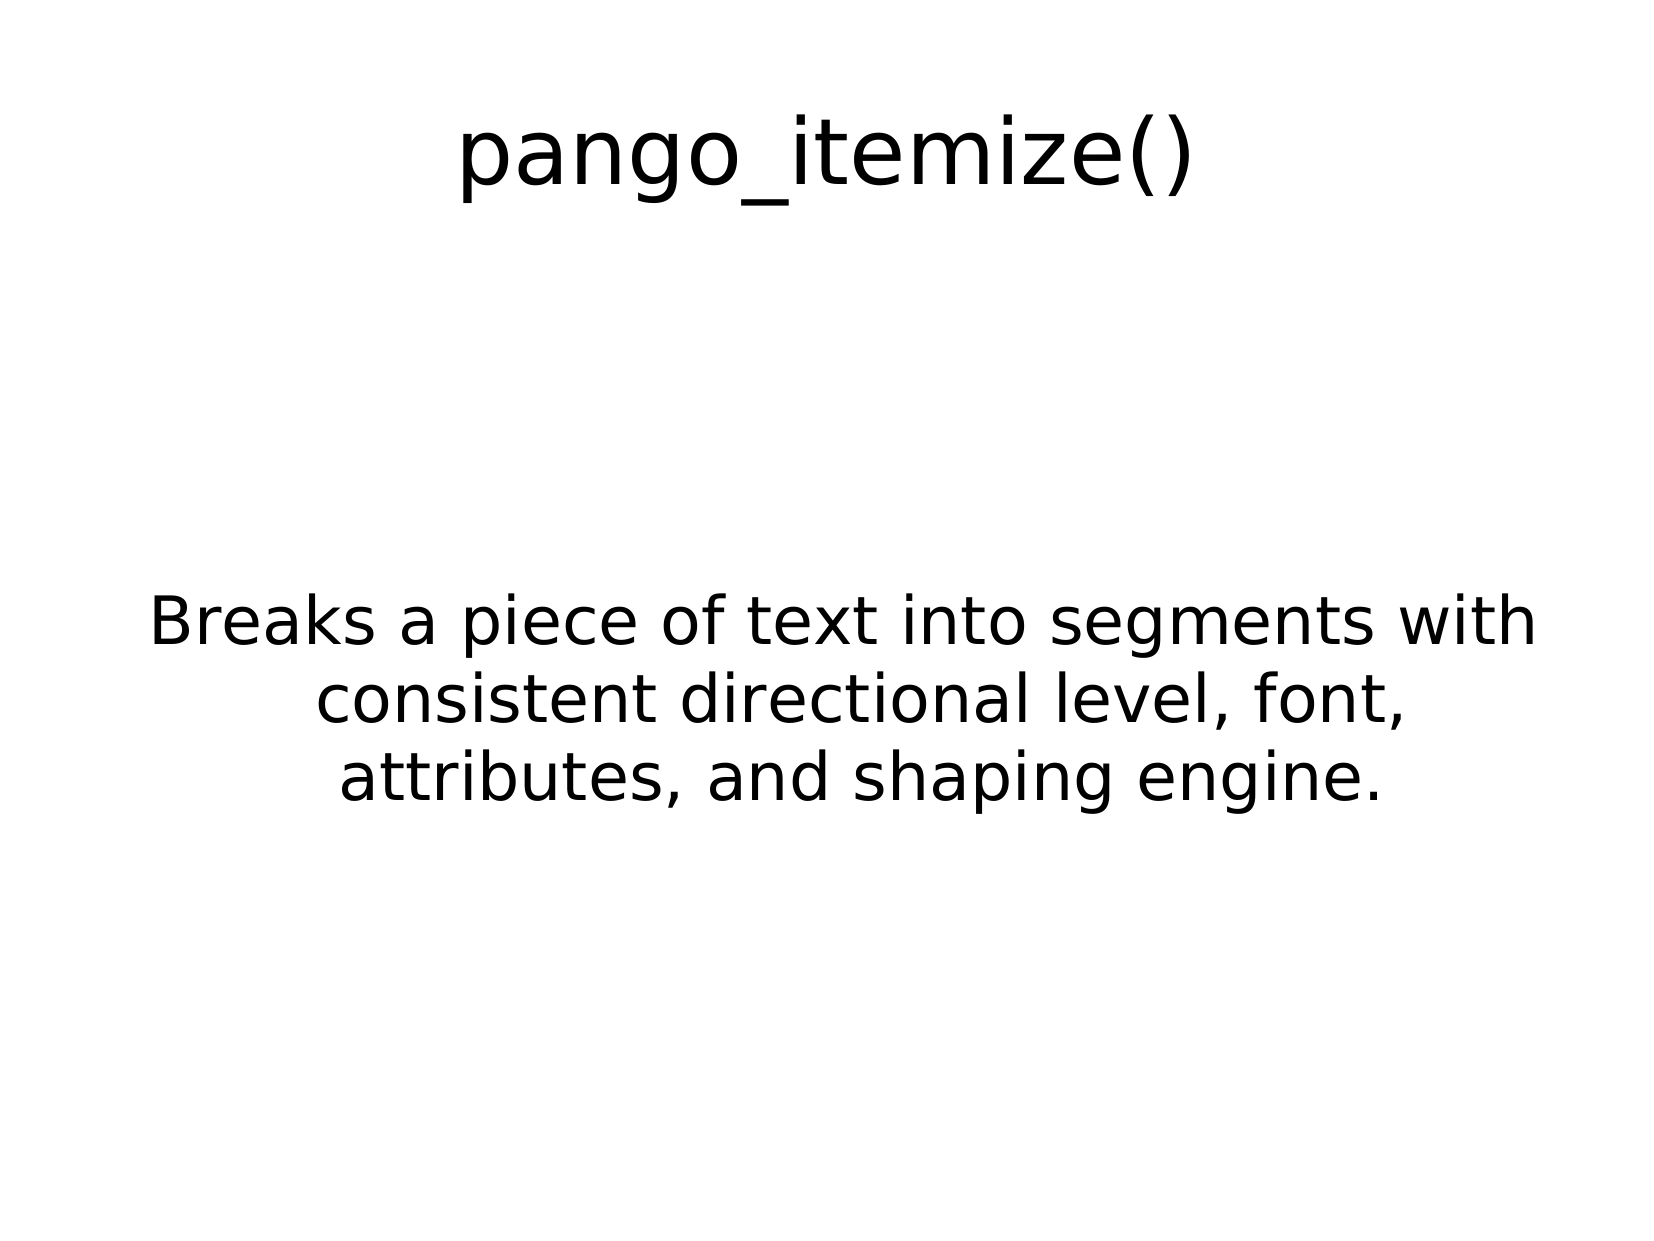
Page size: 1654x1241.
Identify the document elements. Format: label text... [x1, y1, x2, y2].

subtitle Breaks a piece of text into segments with consistent directional level, font, attributes, and shaping engine. [82, 290, 1571, 1109]
title pango_itemize() [82, 49, 1571, 257]
